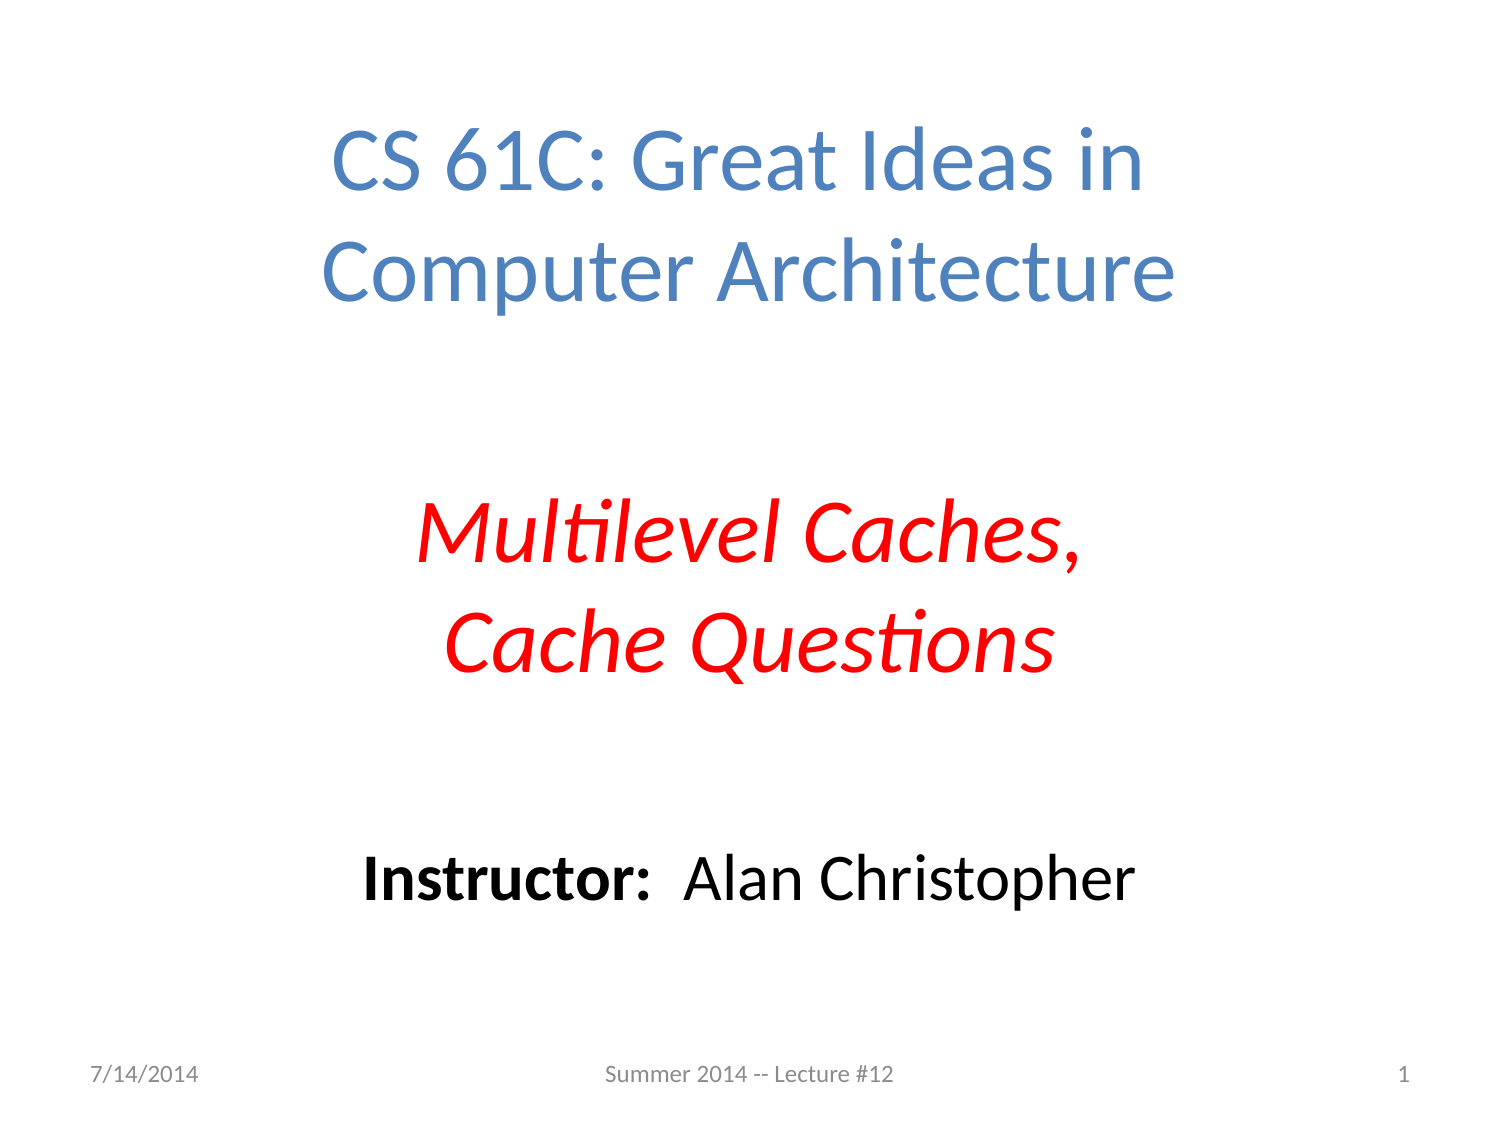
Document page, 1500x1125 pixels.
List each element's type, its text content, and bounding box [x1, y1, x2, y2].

slide_number <number> [1074, 1042, 1425, 1103]
slide_number 7/14/2014 [75, 1042, 425, 1103]
text_box CS 61C: Great Ideas in Computer Architecture Multilevel Caches, Cache Questions [0, 91, 1500, 829]
footer Summer 2014 -- Lecture #12 [512, 1042, 988, 1103]
subtitle Instructor: Alan Christopher [0, 829, 1500, 927]
